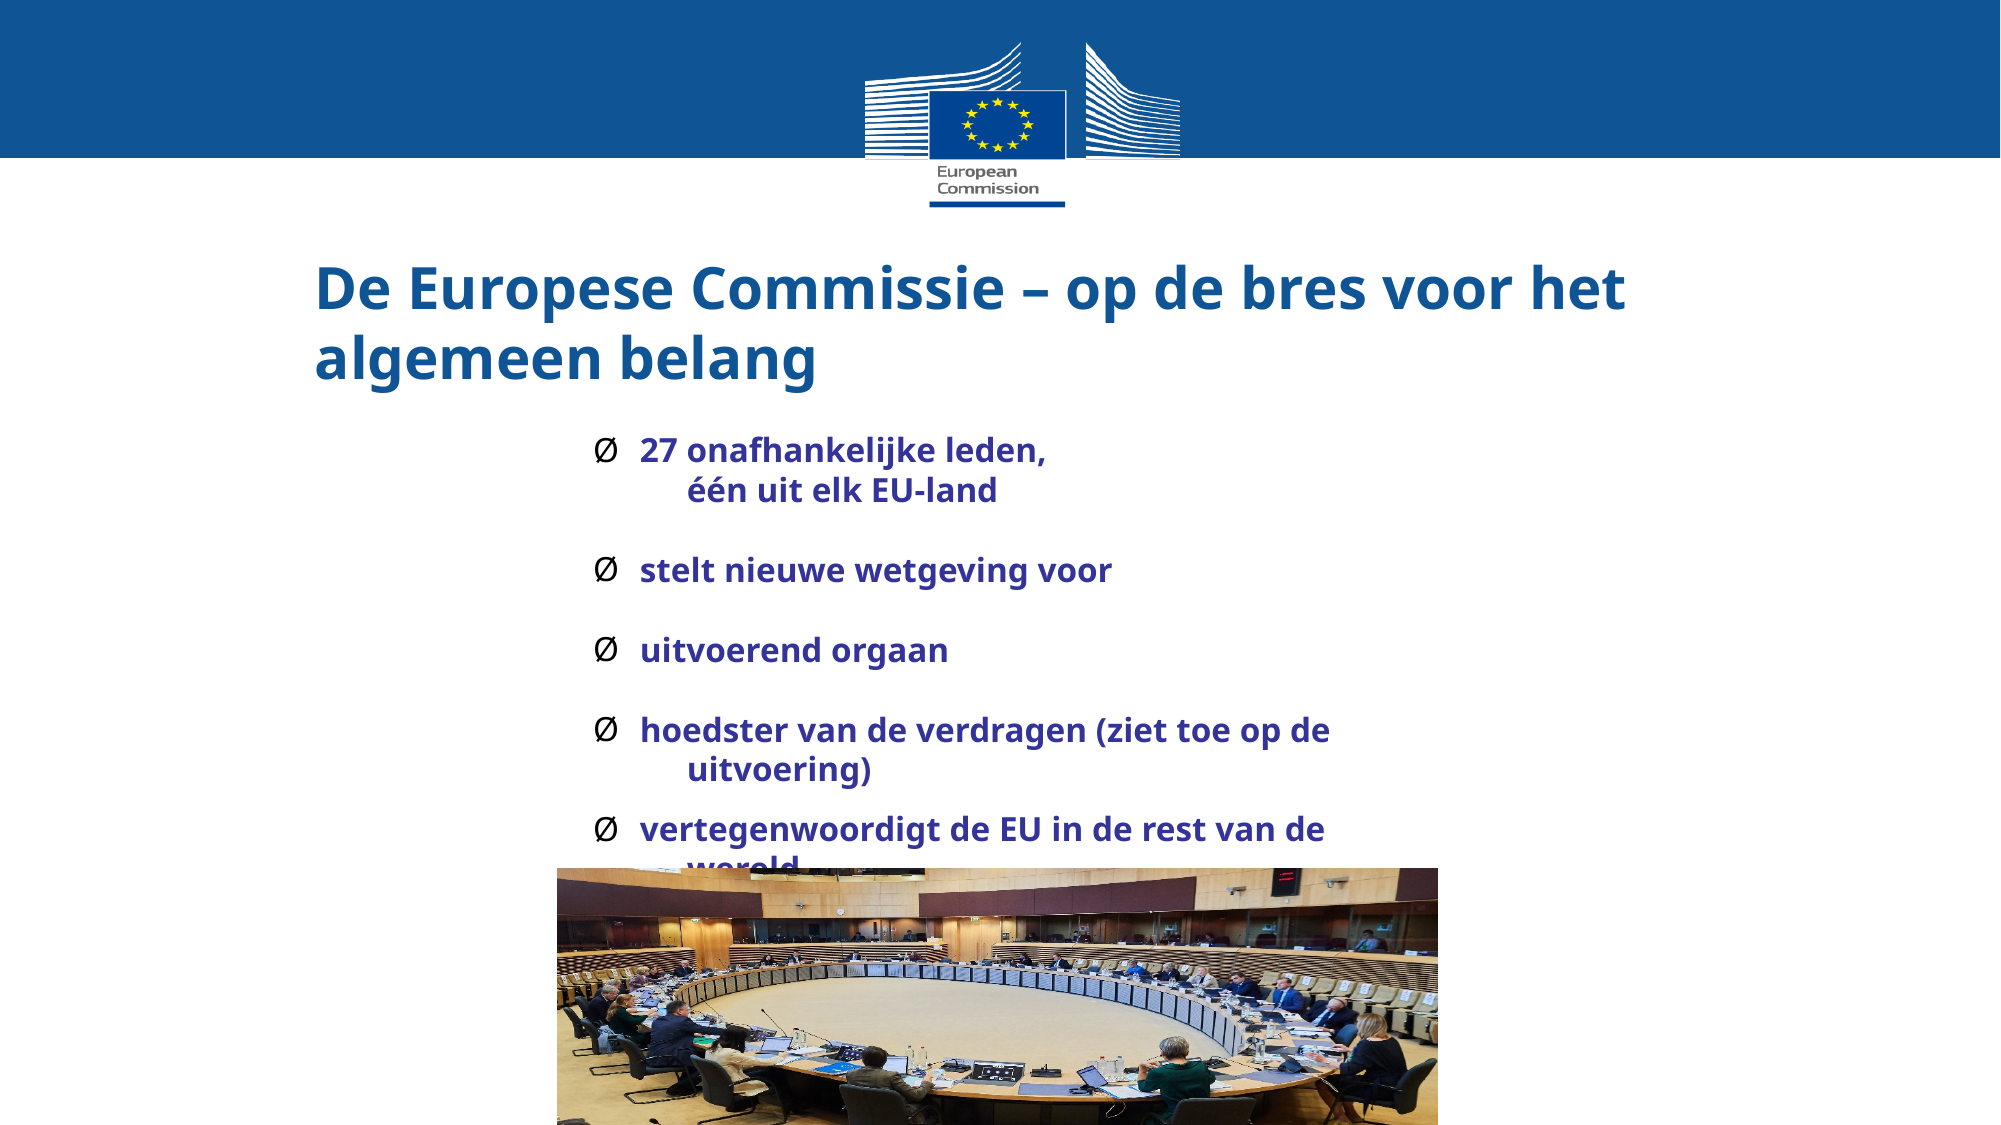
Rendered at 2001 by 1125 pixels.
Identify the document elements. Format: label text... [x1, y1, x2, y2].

text_box 27 onafhankelijke leden, één uit elk EU-land stelt nieuwe wetgeving voor uitvoerend orgaan hoedster van de verdragen (ziet toe op de uitvoering) vertegenwoordigt de EU in de rest van de wereld [578, 409, 1451, 909]
title De Europese Commissie – op de bres voor het algemeen belang [299, 243, 1650, 398]
picture [557, 868, 1438, 1125]
